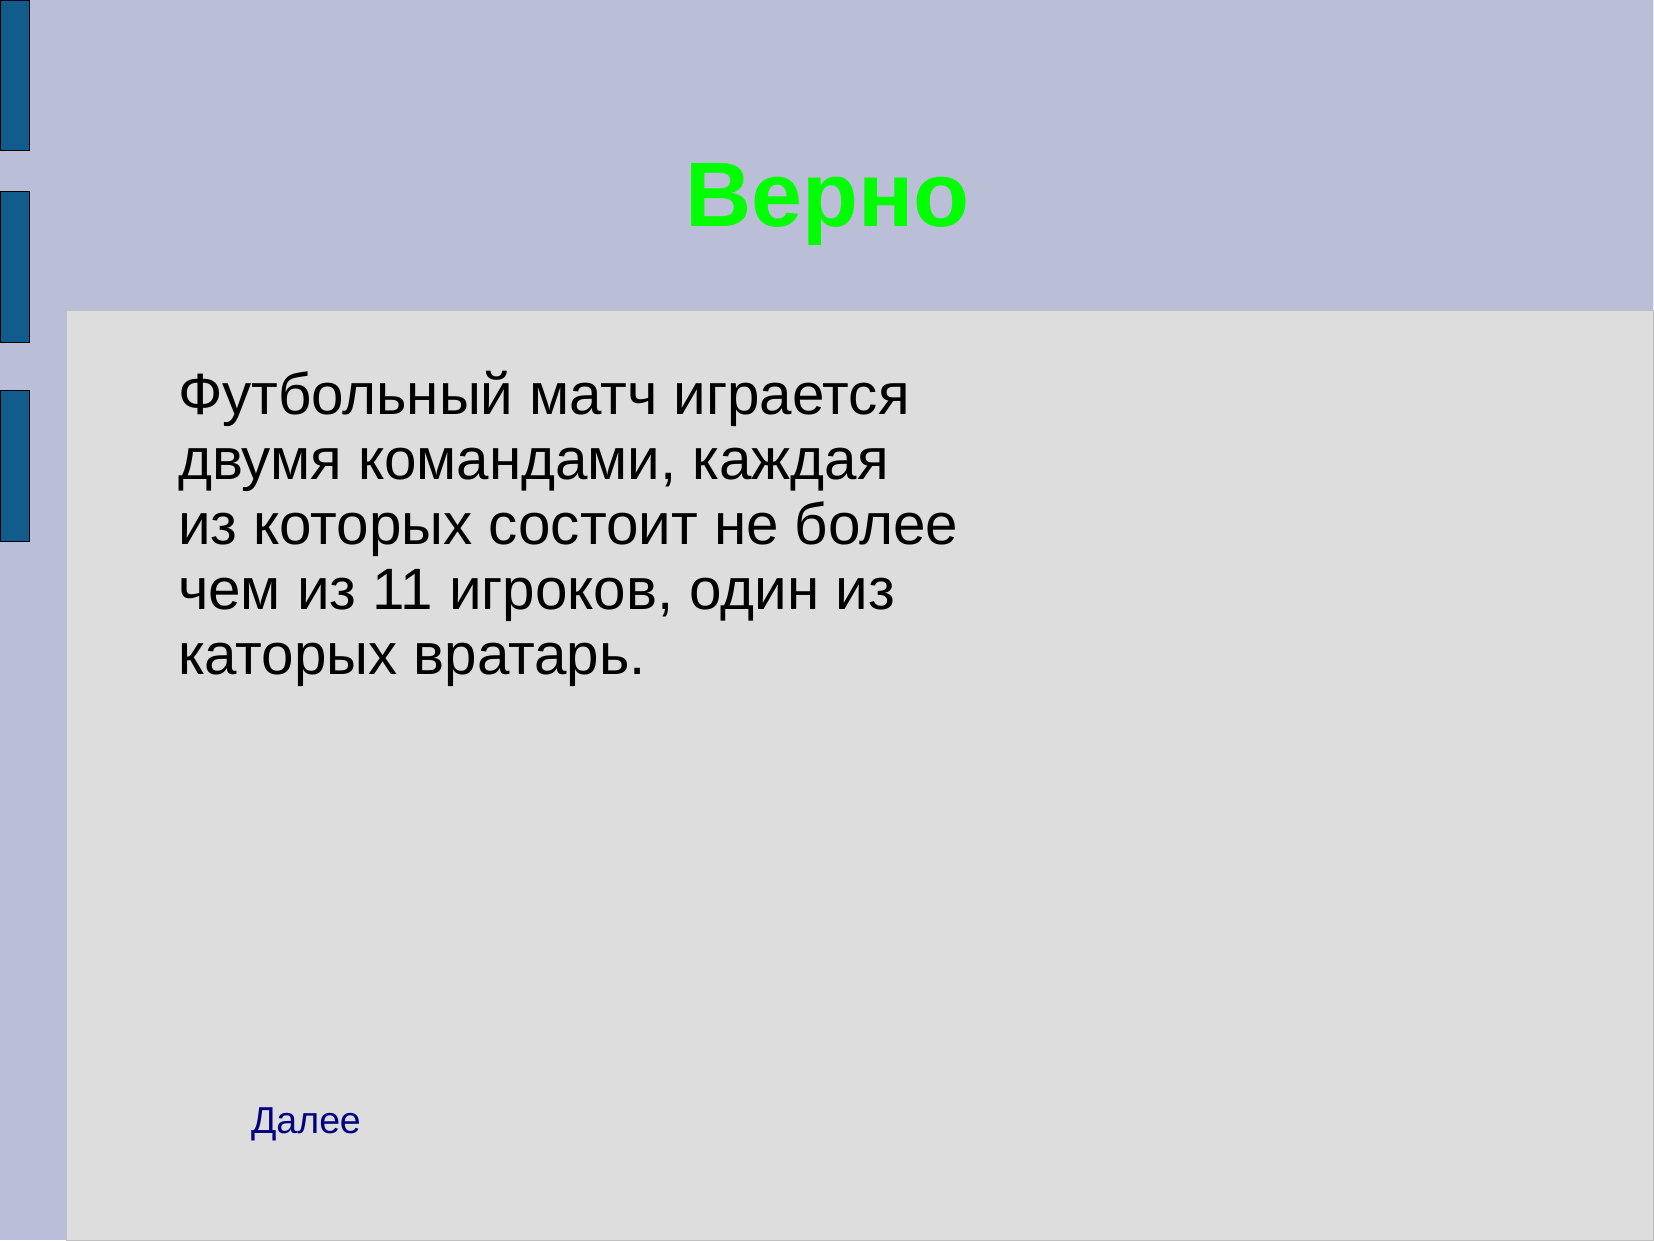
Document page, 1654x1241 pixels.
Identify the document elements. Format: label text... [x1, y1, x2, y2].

text_box Далее [236, 1092, 414, 1150]
text_box Футбольный матч играется двумя командами, каждая из которых состоит не более чем из 11 игроков, один из каторых вратарь. [163, 354, 1211, 694]
title Верно [121, 98, 1534, 291]
